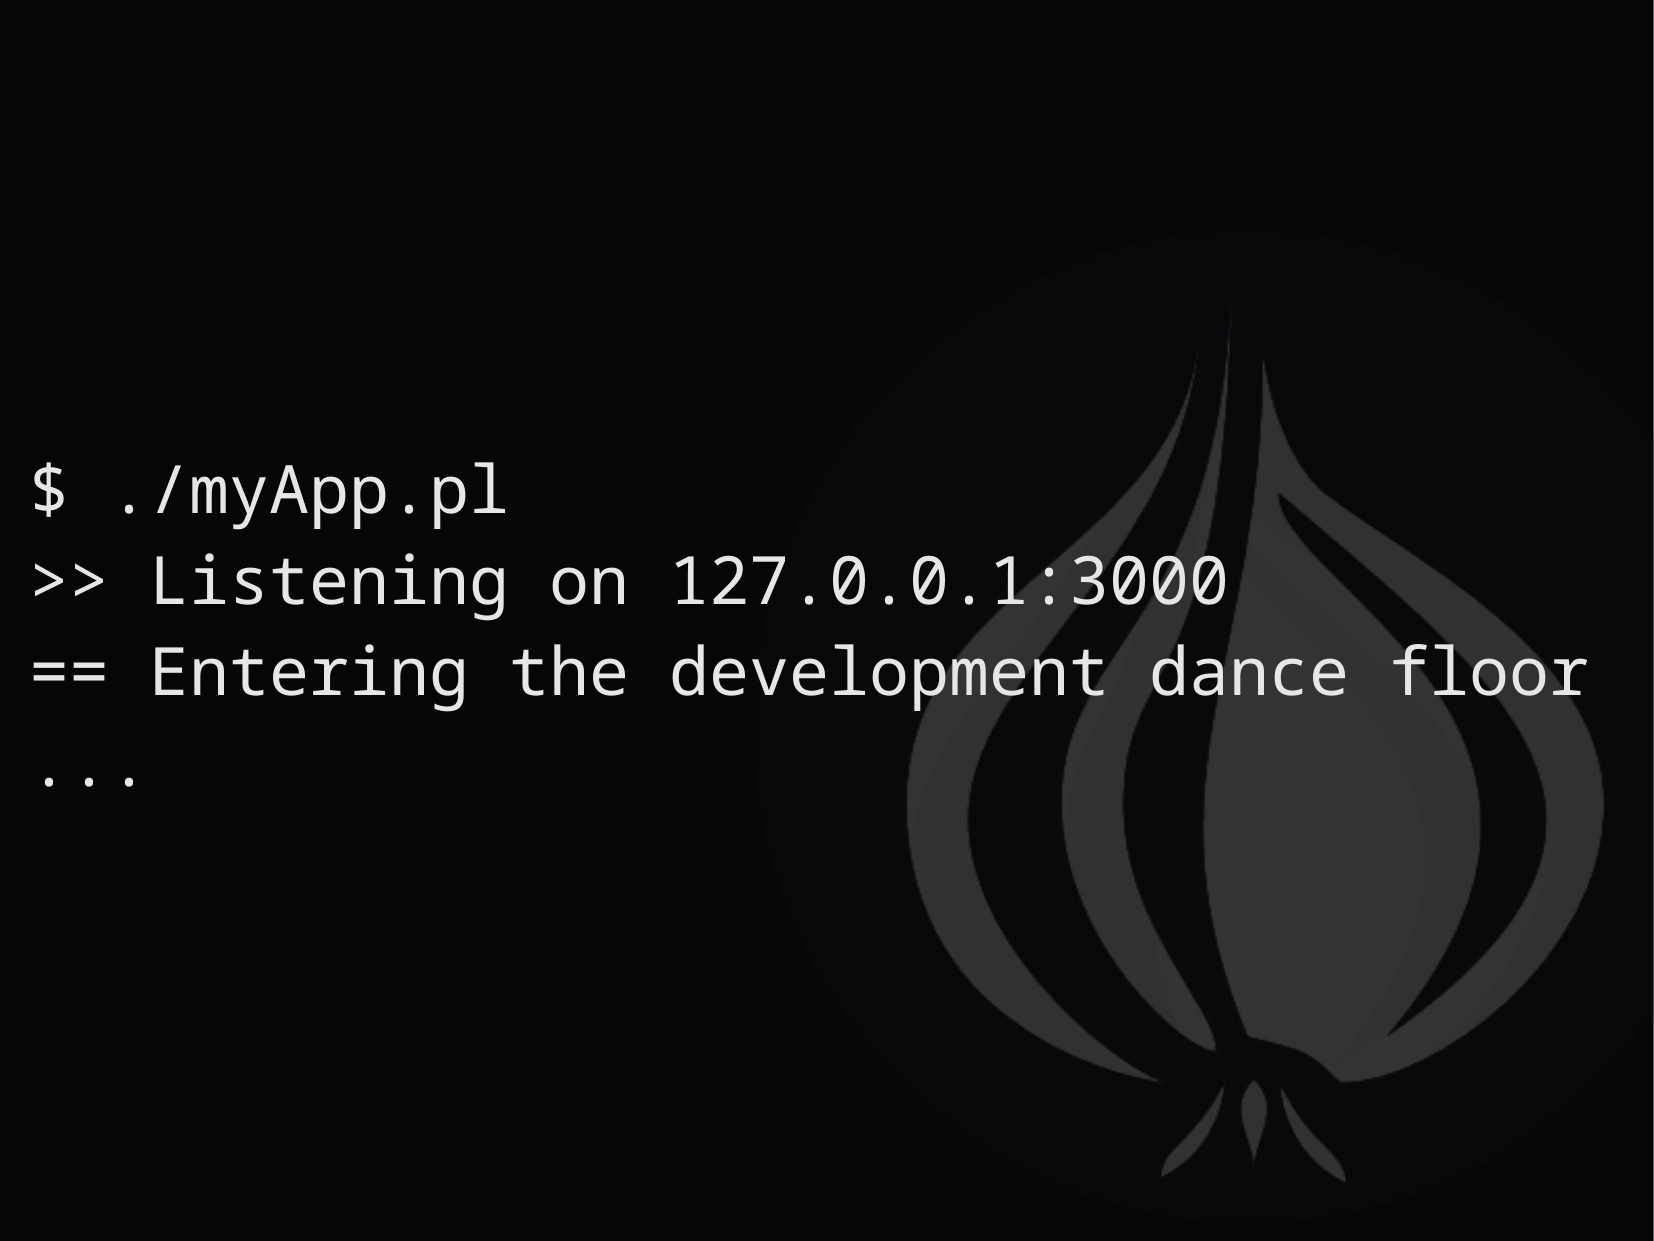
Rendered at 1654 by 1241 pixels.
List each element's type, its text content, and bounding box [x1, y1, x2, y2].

subtitle $ ./myApp.pl >> Listening on 127.0.0.1:3000 == Entering the development dance floor ... [29, 214, 1625, 1034]
picture [0, 0, 1654, 1241]
